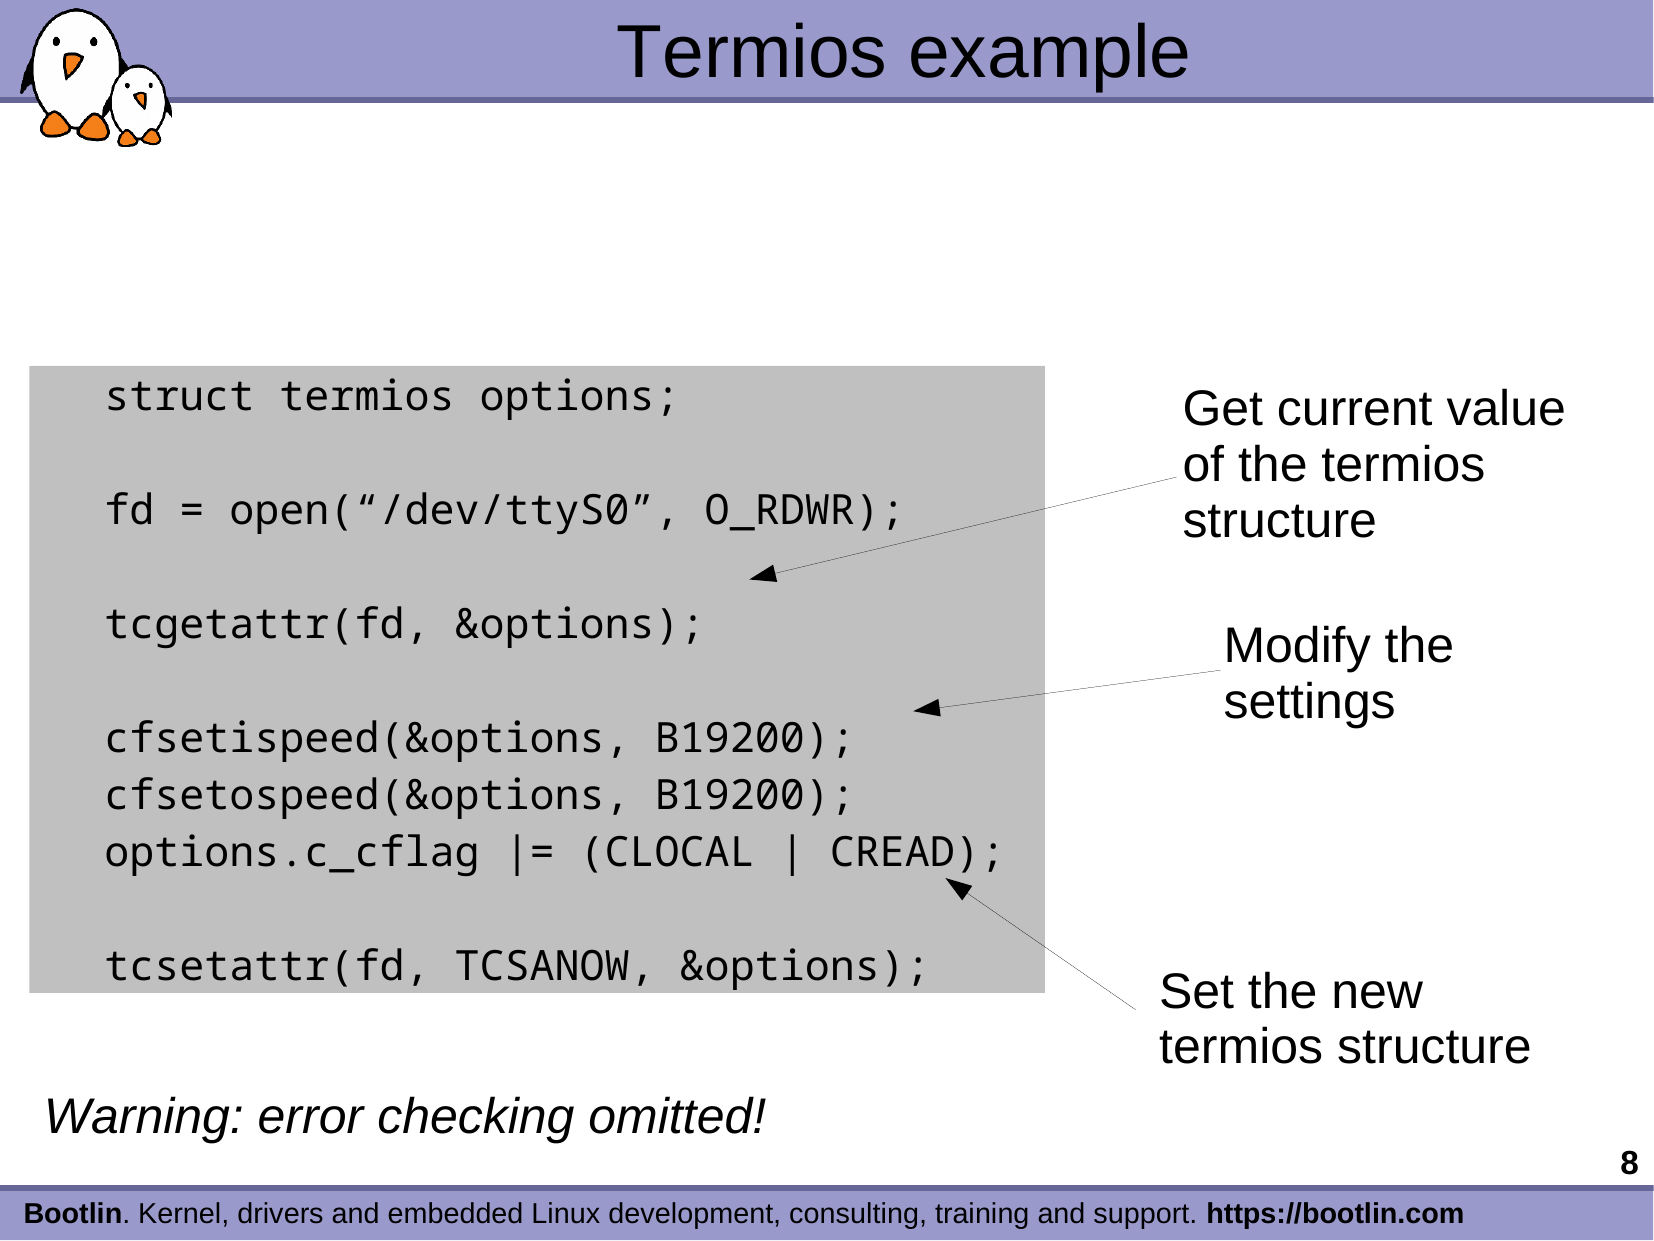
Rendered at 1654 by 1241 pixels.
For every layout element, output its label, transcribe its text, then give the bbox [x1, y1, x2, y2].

text_box Set the new termios structure [1159, 962, 1561, 1088]
text_box Modify the settings [1223, 617, 1622, 742]
picture [20, 8, 172, 147]
text_box Get current value of the termios structure [1182, 380, 1622, 567]
text_box Warning: error checking omitted! [43, 1088, 946, 1153]
title Termios example [178, 5, 1631, 97]
text_box struct termios options; fd = open(“/dev/ttyS0”, O_RDWR); tcgetattr(fd, &options); cfsetispeed(&options, B19200); cfsetospeed(&options, B19200); options.c_cflag |= (CLOCAL | CREAD); tcsetattr(fd, TCSANOW, &options); [29, 365, 1045, 900]
